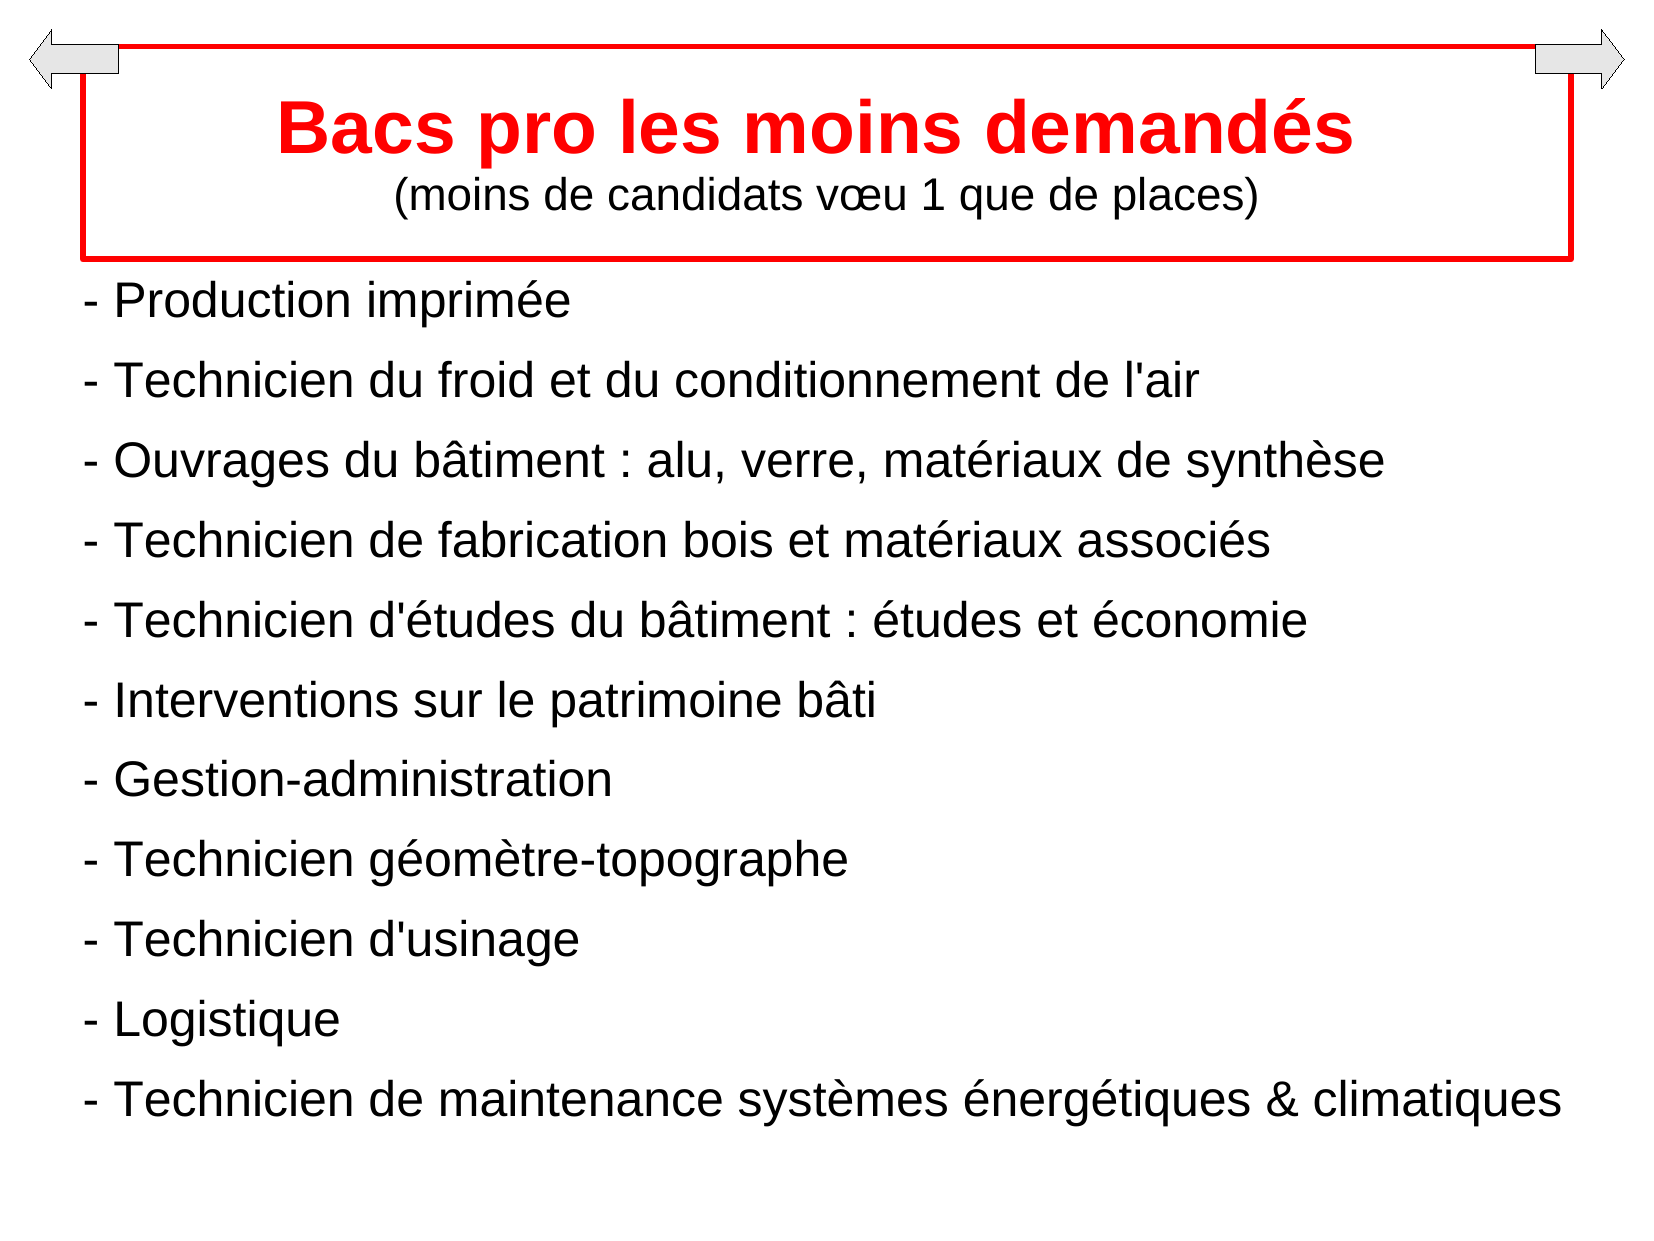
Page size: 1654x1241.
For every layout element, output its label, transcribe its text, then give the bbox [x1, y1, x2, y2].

text_box [29, 29, 119, 89]
text_box [1535, 29, 1625, 89]
title Bacs pro les moins demandés (moins de candidats vœu 1 que de places) [82, 46, 1571, 260]
subtitle - Production imprimée - Technicien du froid et du conditionnement de l'air - Ouvrages du bâtiment : alu, verre, matériaux de synthèse - Technicien de fabrication bois et matériaux associés - Technicien d'études du bâtiment : études et économie - Interventions sur le patrimoine bâti - Gestion-administration - Technicien géomètre-topographe - Technicien d'usinage - Logistique - Technicien de maintenance systèmes énergétiques & climatiques [82, 272, 1571, 1128]
